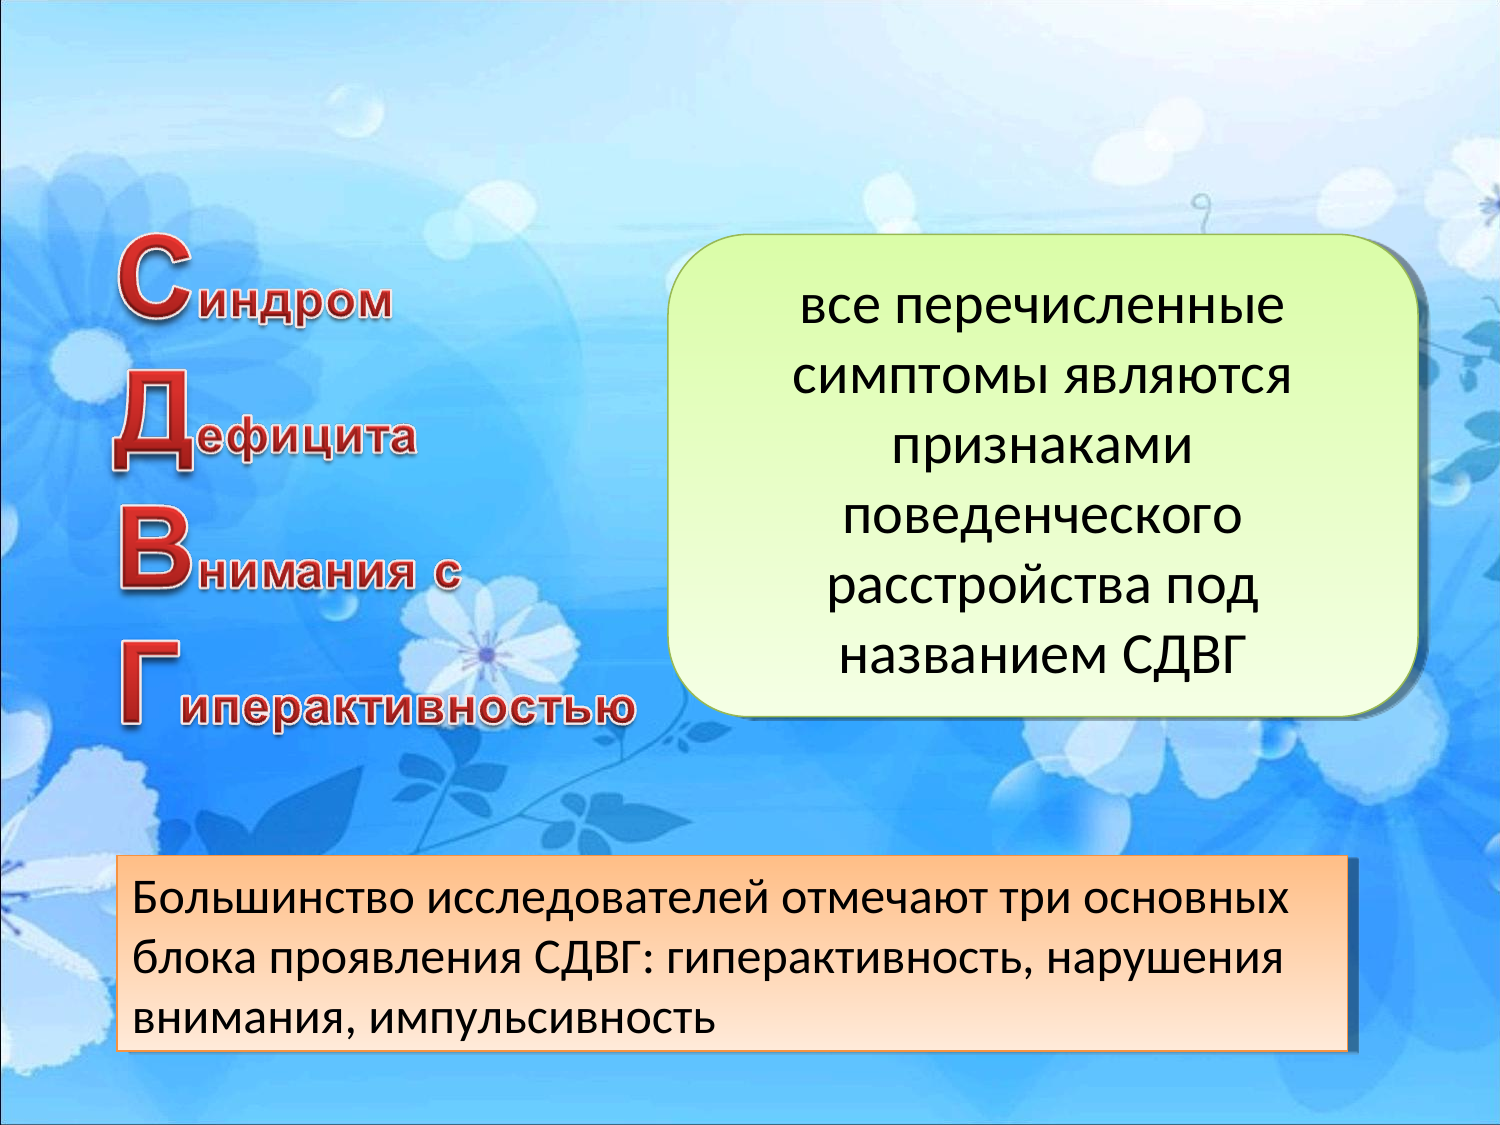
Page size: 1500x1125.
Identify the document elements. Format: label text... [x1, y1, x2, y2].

picture [0, 0, 1500, 1125]
text_box все перечисленные симптомы являются признаками поведенческого расстройства под названием СДВГ [667, 234, 1419, 717]
text_box Большинство исследователей отмечают три основных блока проявления СДВГ: гиперактивность, нарушения внимания, импульсивность [117, 855, 1348, 1051]
